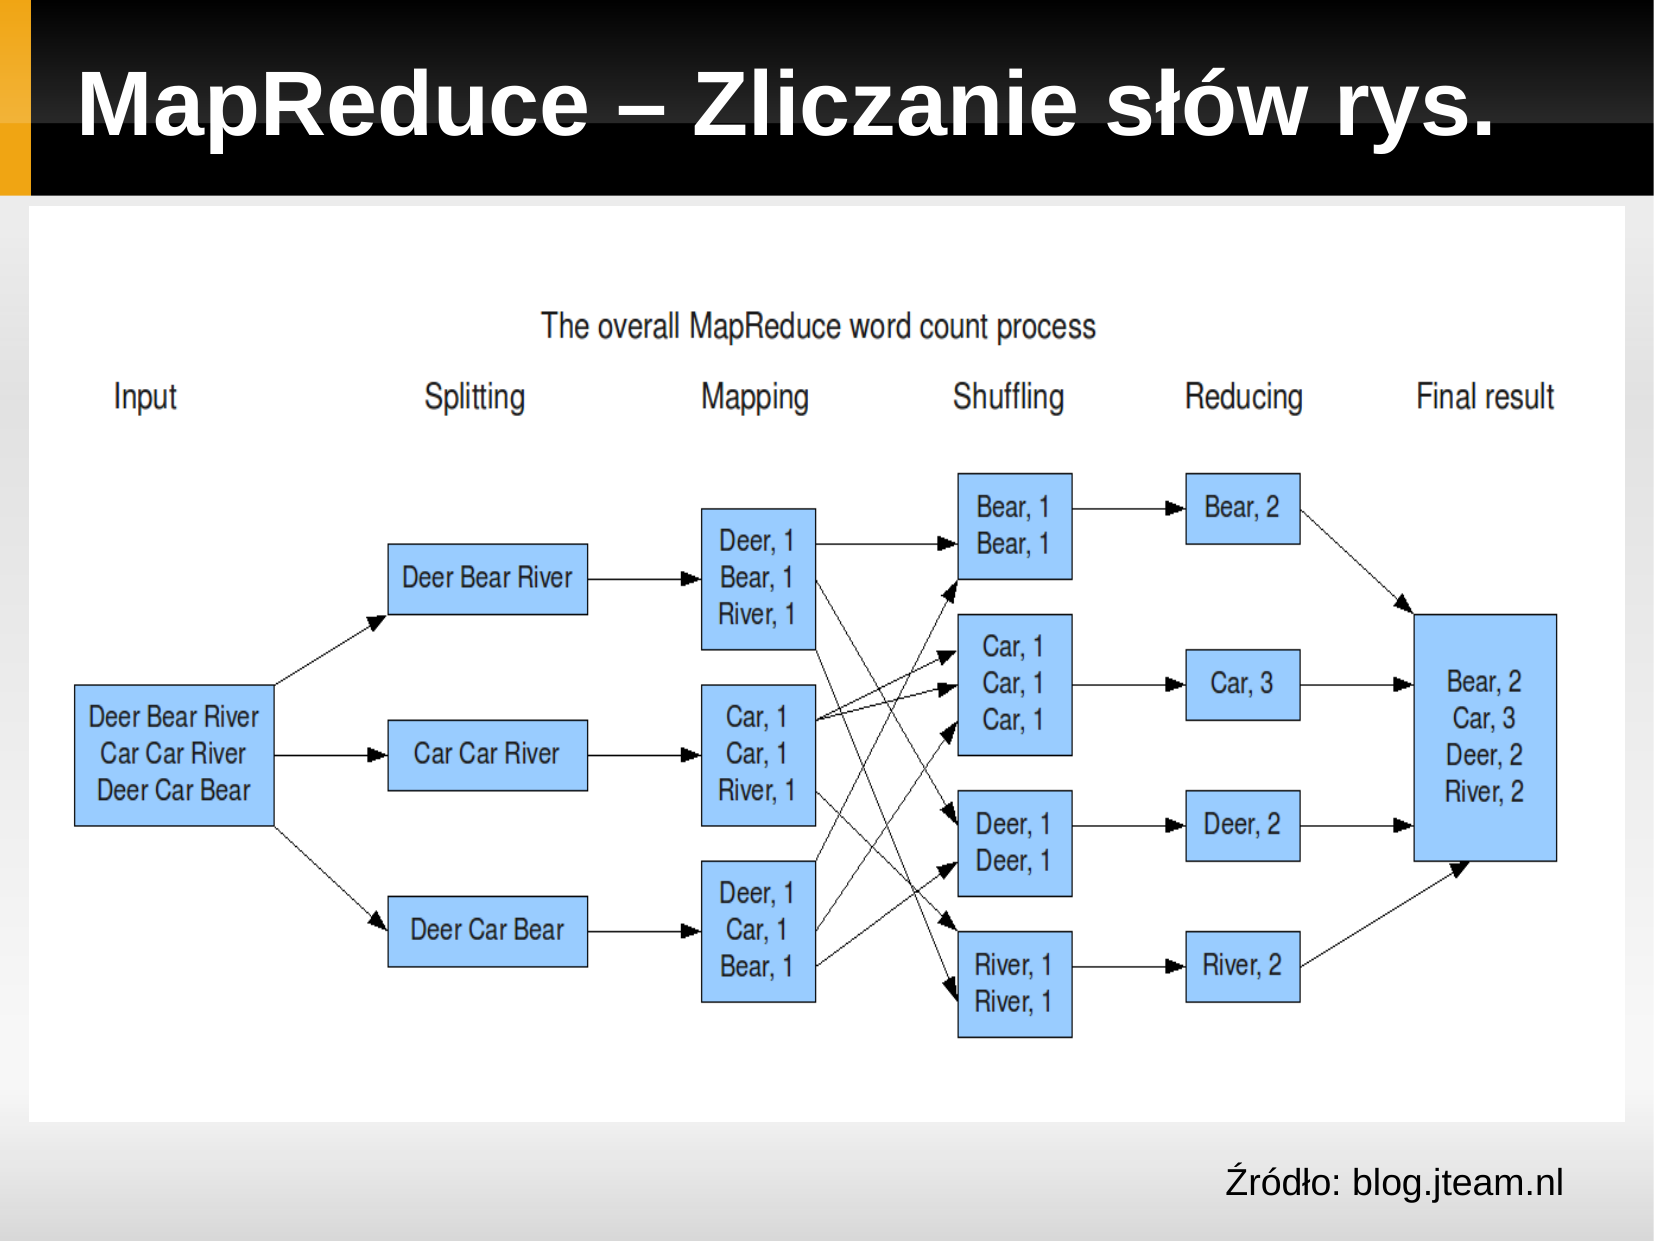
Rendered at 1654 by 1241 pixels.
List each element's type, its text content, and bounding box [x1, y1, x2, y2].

text_box Źródło: blog.jteam.nl [1210, 1153, 1580, 1211]
title MapReduce – Zliczanie słów rys. [76, 0, 1565, 206]
picture [0, 0, 1654, 1241]
